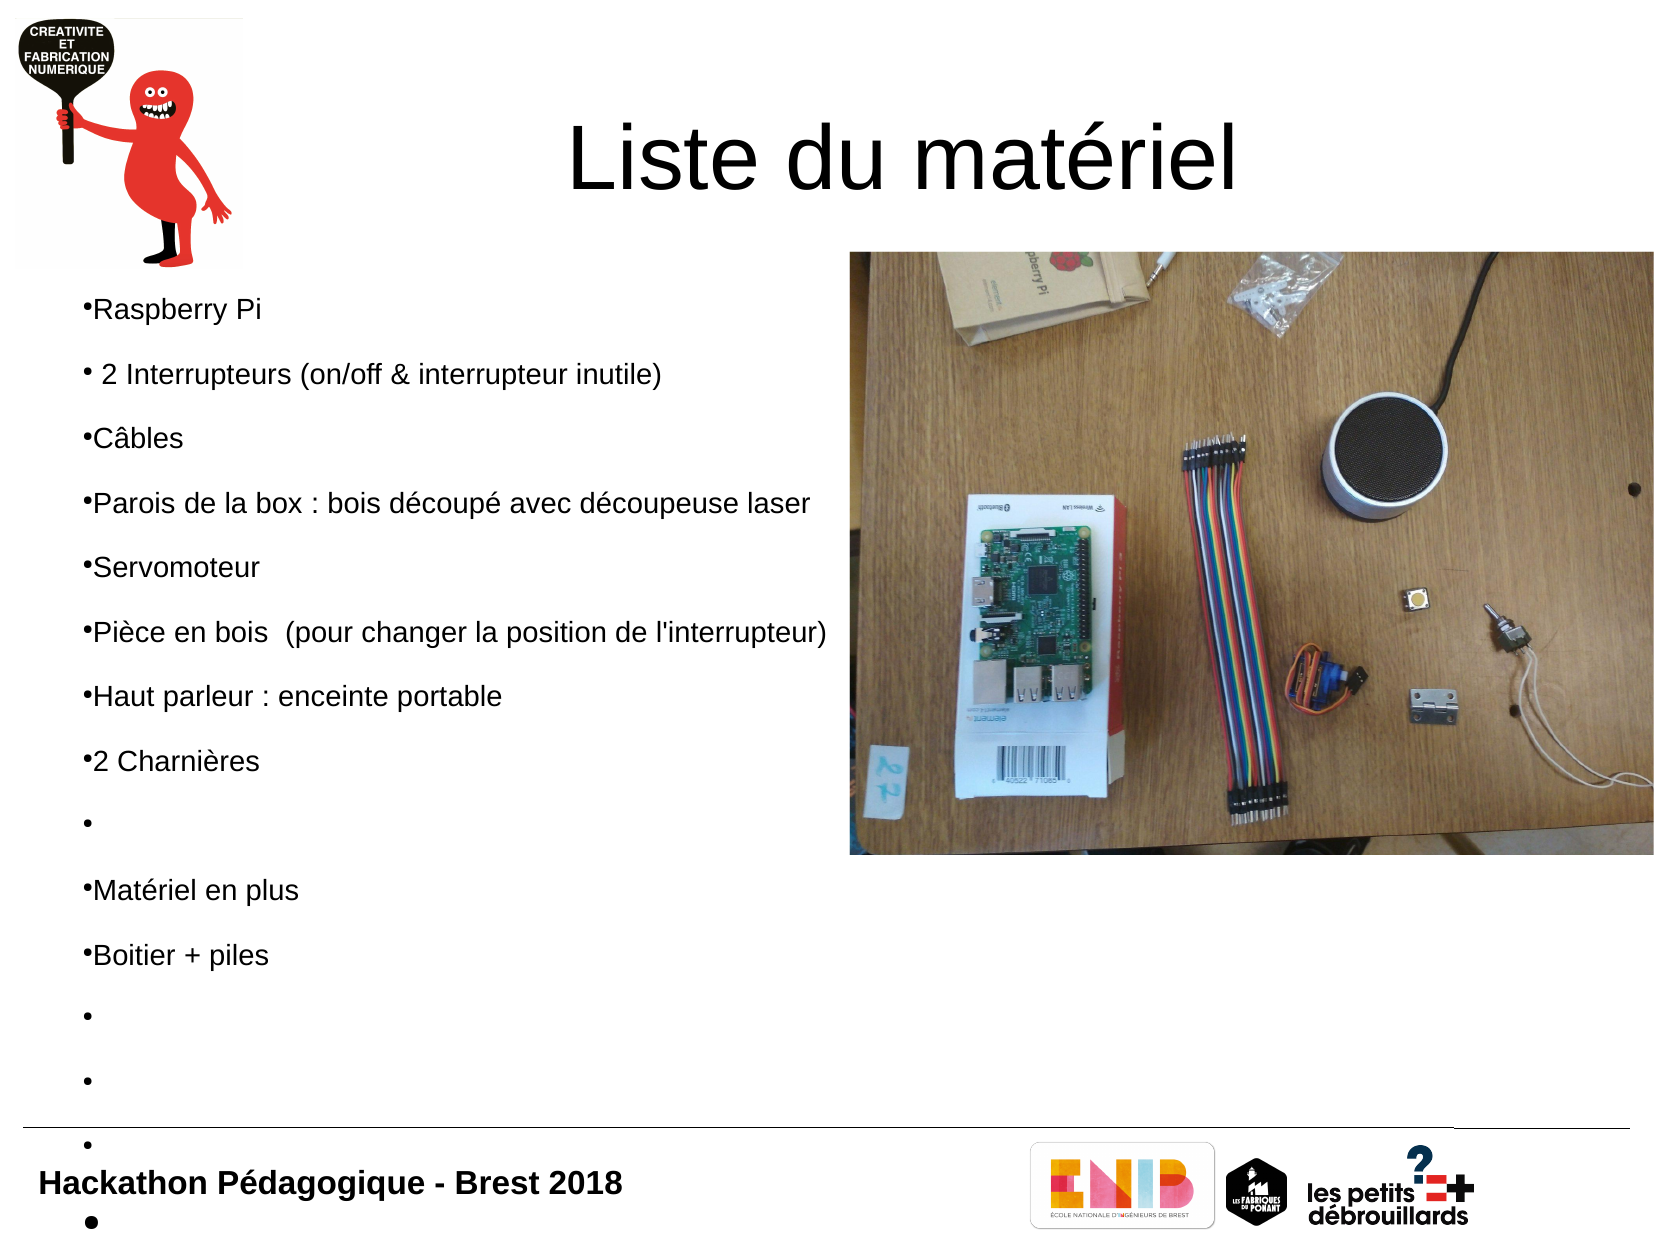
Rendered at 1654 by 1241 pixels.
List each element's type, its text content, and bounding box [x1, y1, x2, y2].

title Liste du matériel [236, 49, 1571, 257]
picture [1015, 1127, 1287, 1241]
picture [1308, 1145, 1474, 1225]
picture [15, 18, 243, 269]
list Raspberry Pi 2 Interrupteurs (on/off & interrupteur inutile) Câbles Parois de la box : bois découpé avec découpeuse laser Servomoteur Pièce en bois (pour changer la position de l'interrupteur) Haut parleur : enceinte portable 2 Charnières Matériel en plus Boitier + piles [82, 290, 1571, 1169]
text_box Hackathon Pédagogique - Brest 2018 [23, 1157, 945, 1211]
picture [849, 251, 1654, 855]
